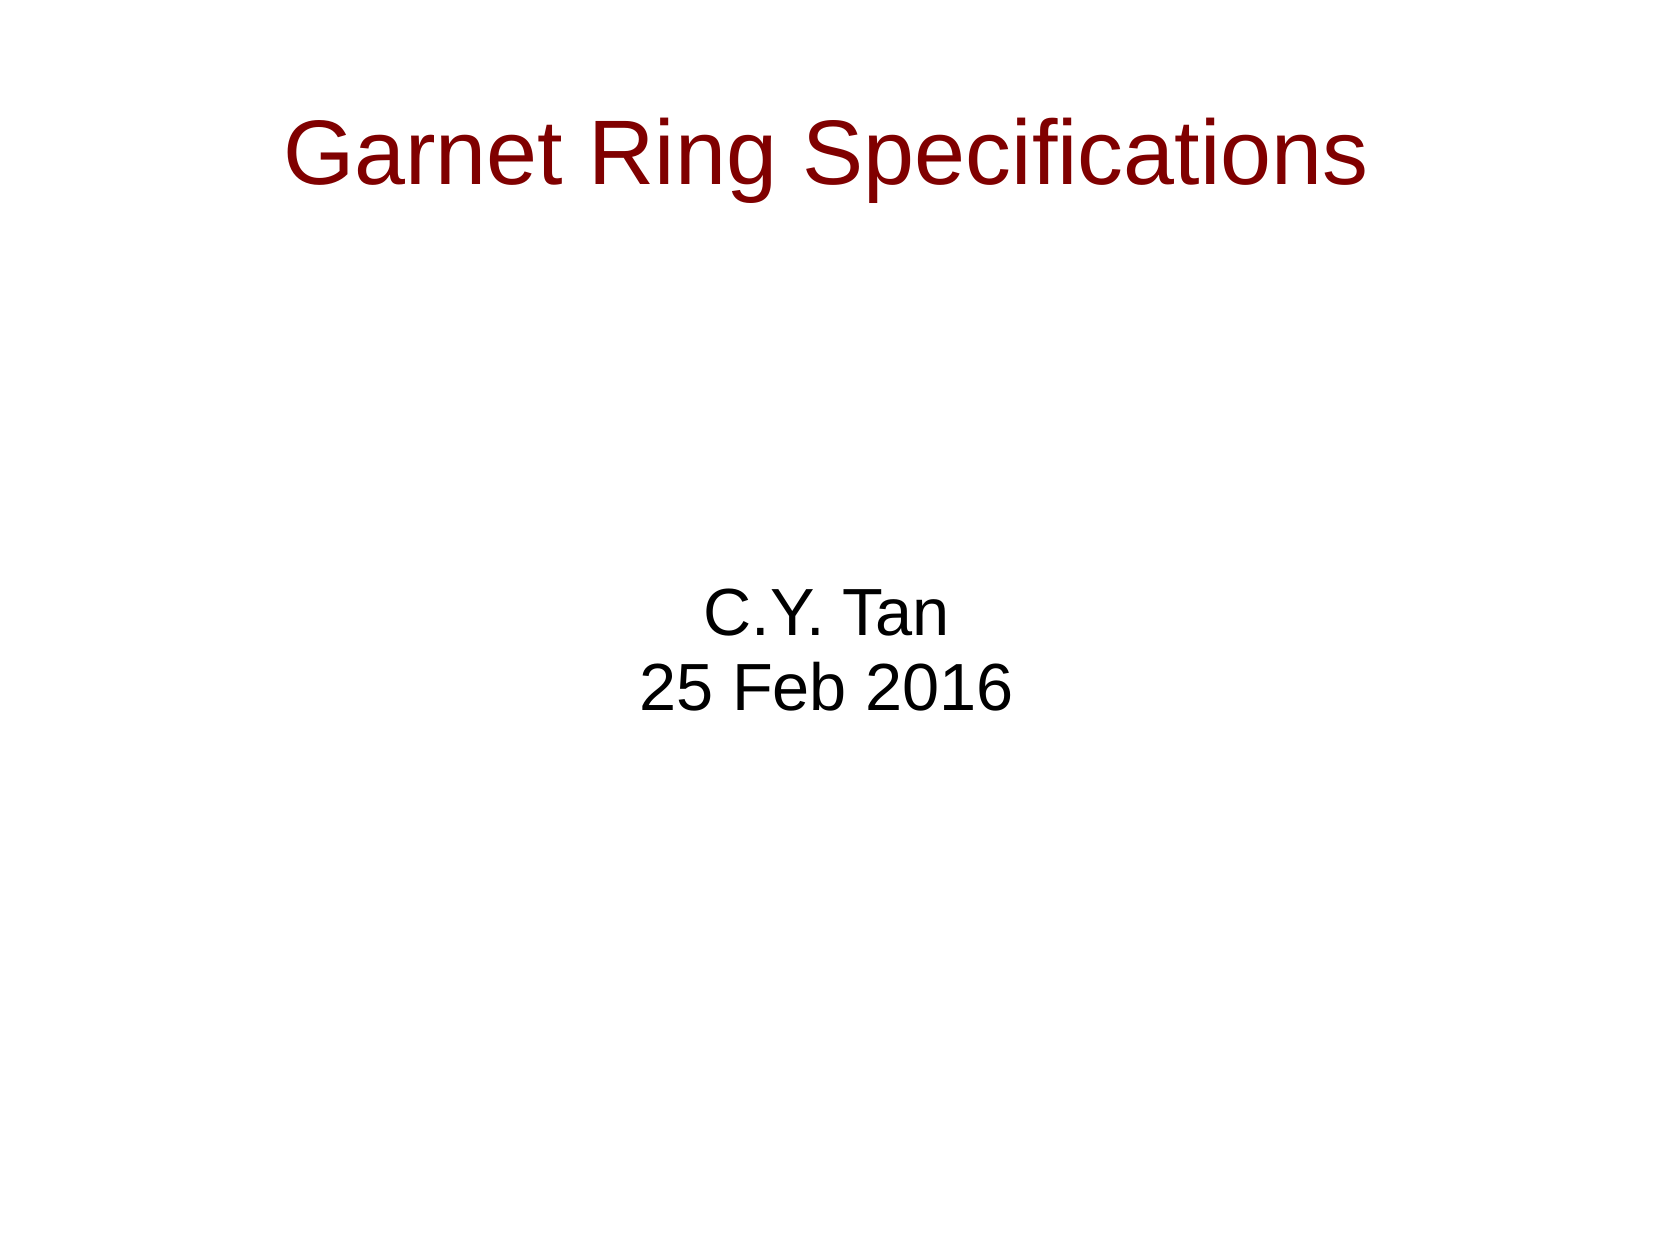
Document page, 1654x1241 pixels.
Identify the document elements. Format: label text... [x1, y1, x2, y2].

title Garnet Ring Specifications [82, 49, 1571, 257]
subtitle C.Y. Tan 25 Feb 2016 [82, 290, 1571, 1010]
